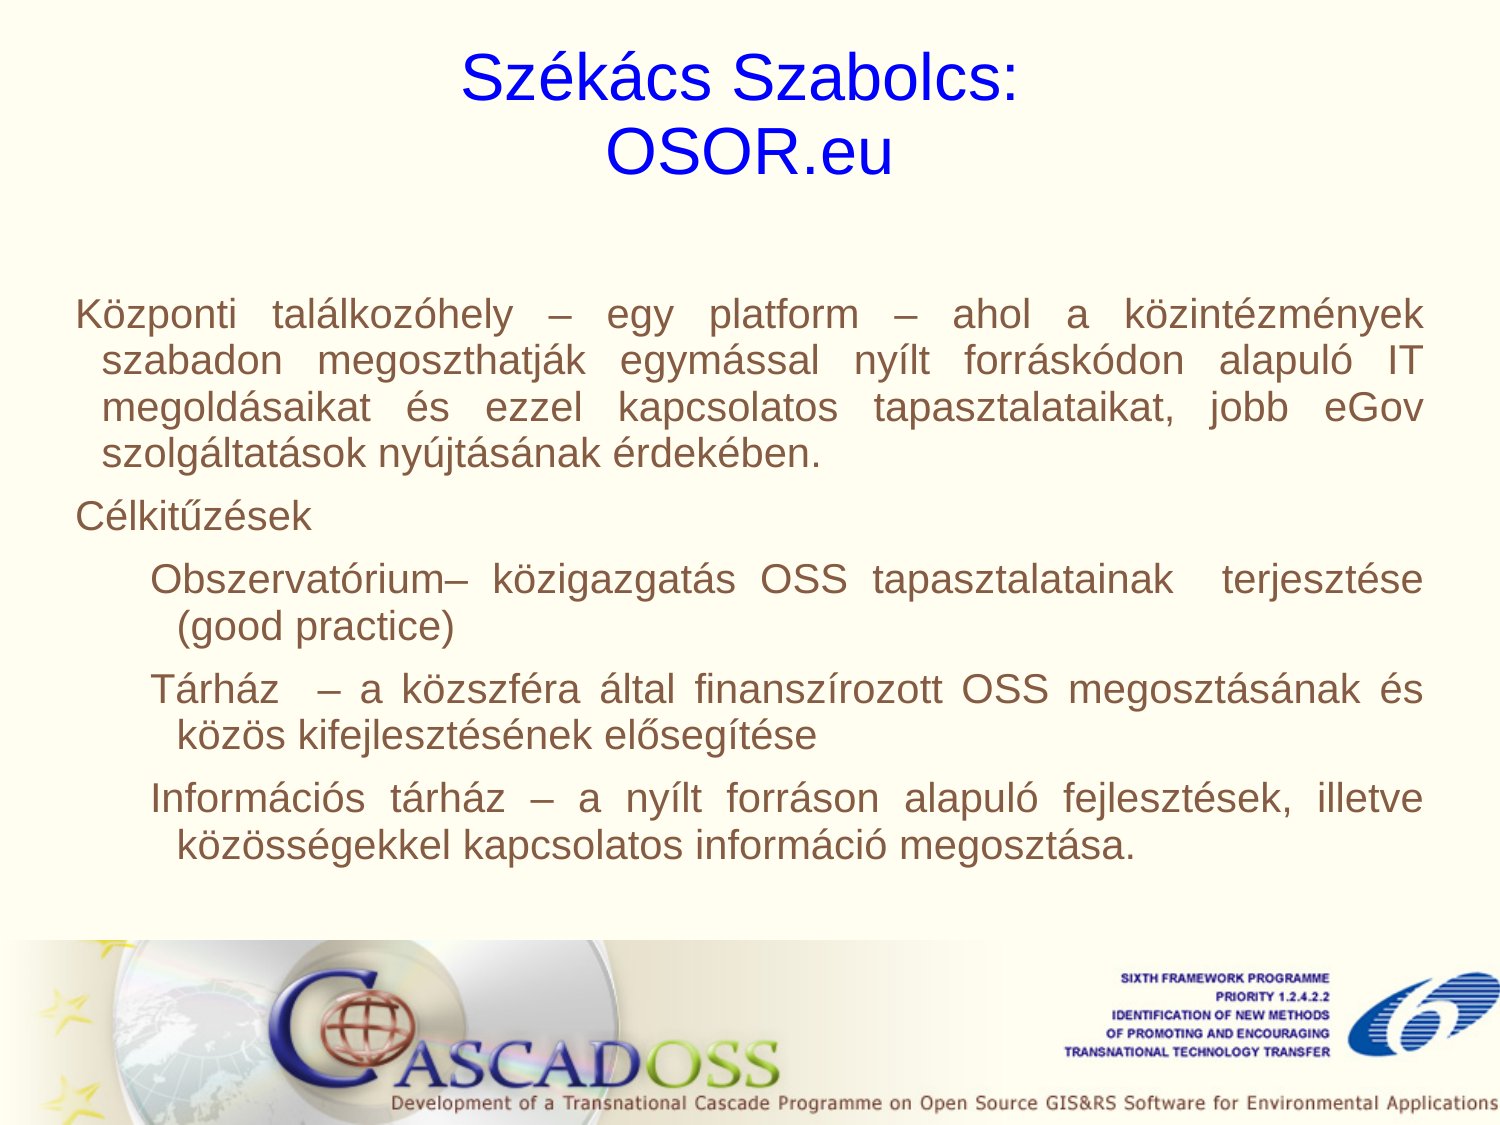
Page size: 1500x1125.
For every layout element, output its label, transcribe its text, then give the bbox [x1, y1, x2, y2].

picture [0, 940, 1500, 1125]
subtitle Központi találkozóhely – egy platform – ahol a közintézmények szabadon megoszthatják egymással nyílt forráskódon alapuló IT megoldásaikat és ezzel kapcsolatos tapasztalataikat, jobb eGov szolgáltatások nyújtásának érdekében. Célkitűzések Obszervatórium– közigazgatás OSS tapasztalatainak terjesztése (good practice) Tárház – a közszféra által finanszírozott OSS megosztásának és közös kifejlesztésének elősegítése Információs tárház – a nyílt forráson alapuló fejlesztések, illetve közösségekkel kapcsolatos információ megosztása. [75, 215, 1425, 944]
title Székács Szabolcs: OSOR.eu [75, 28, 1425, 201]
